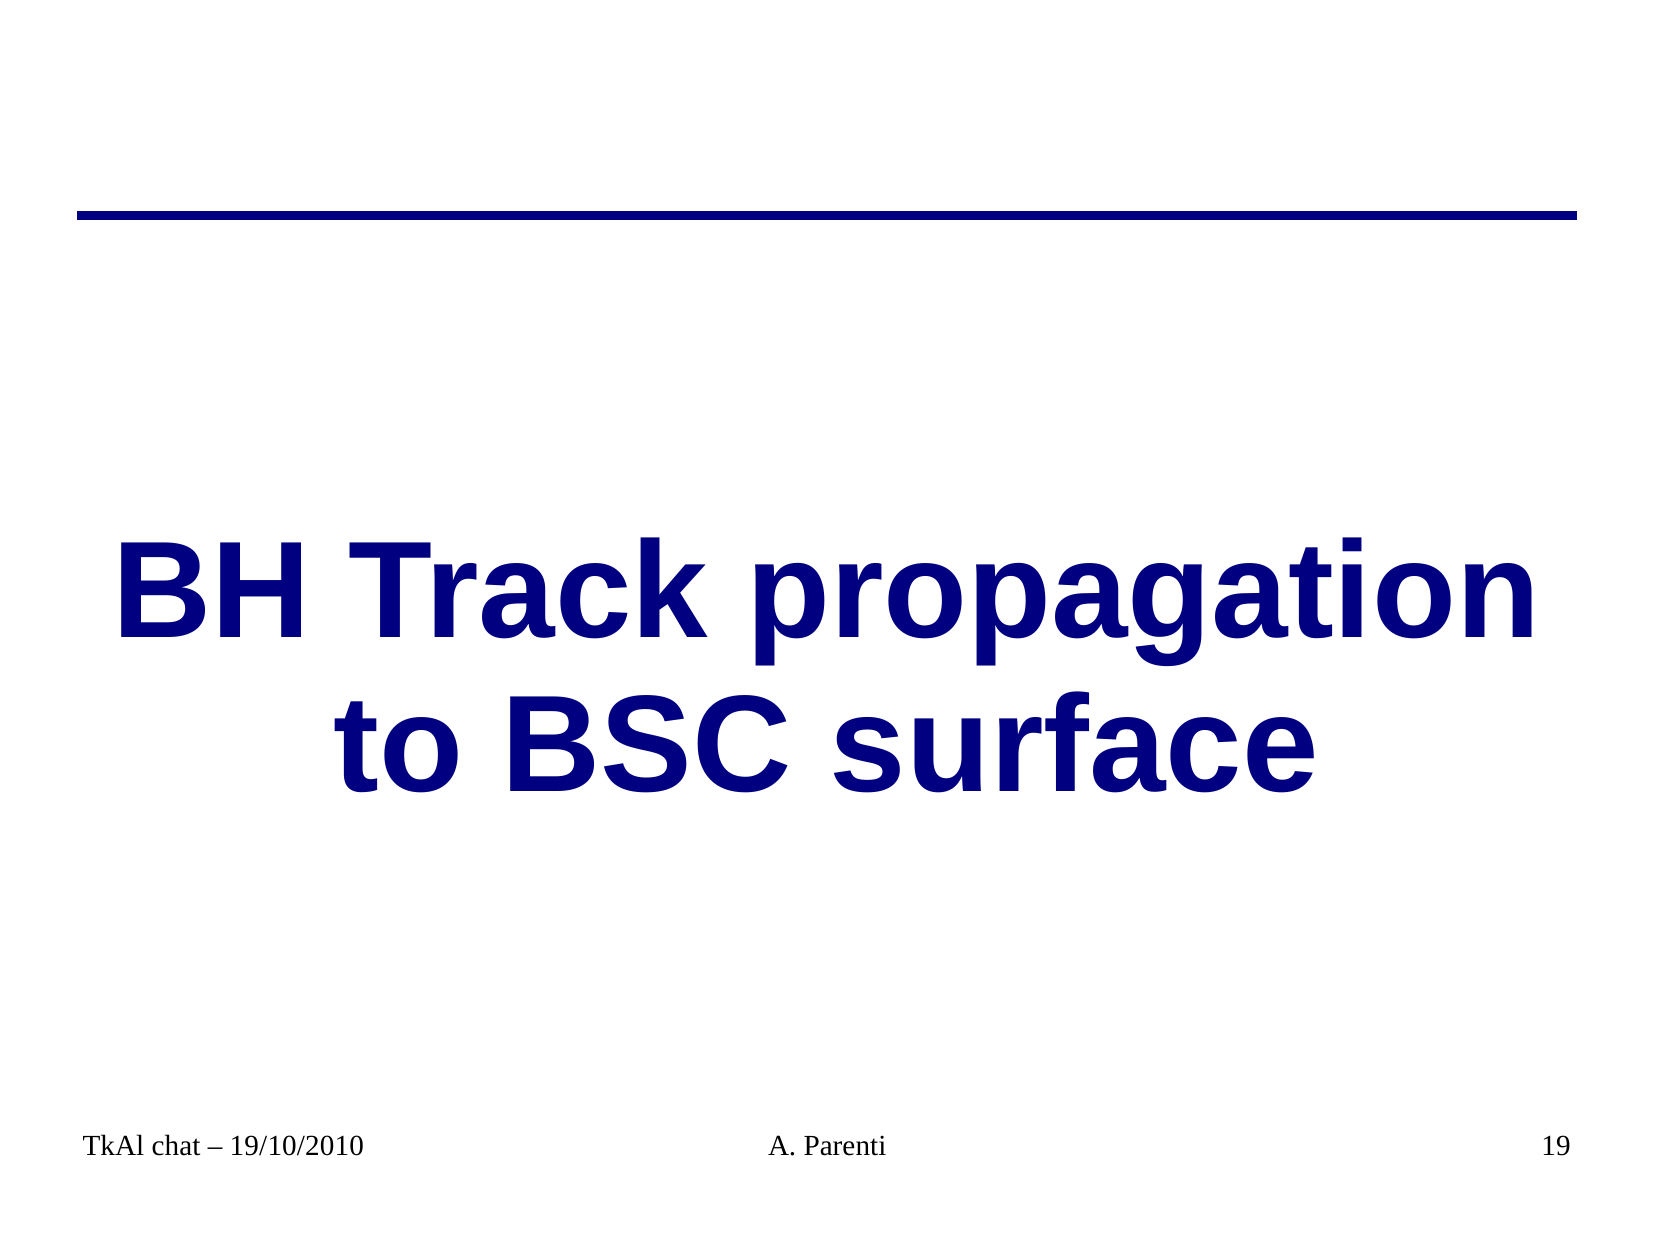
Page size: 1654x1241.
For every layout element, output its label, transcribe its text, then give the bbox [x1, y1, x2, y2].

subtitle BH Track propagation to BSC surface [82, 232, 1571, 1102]
